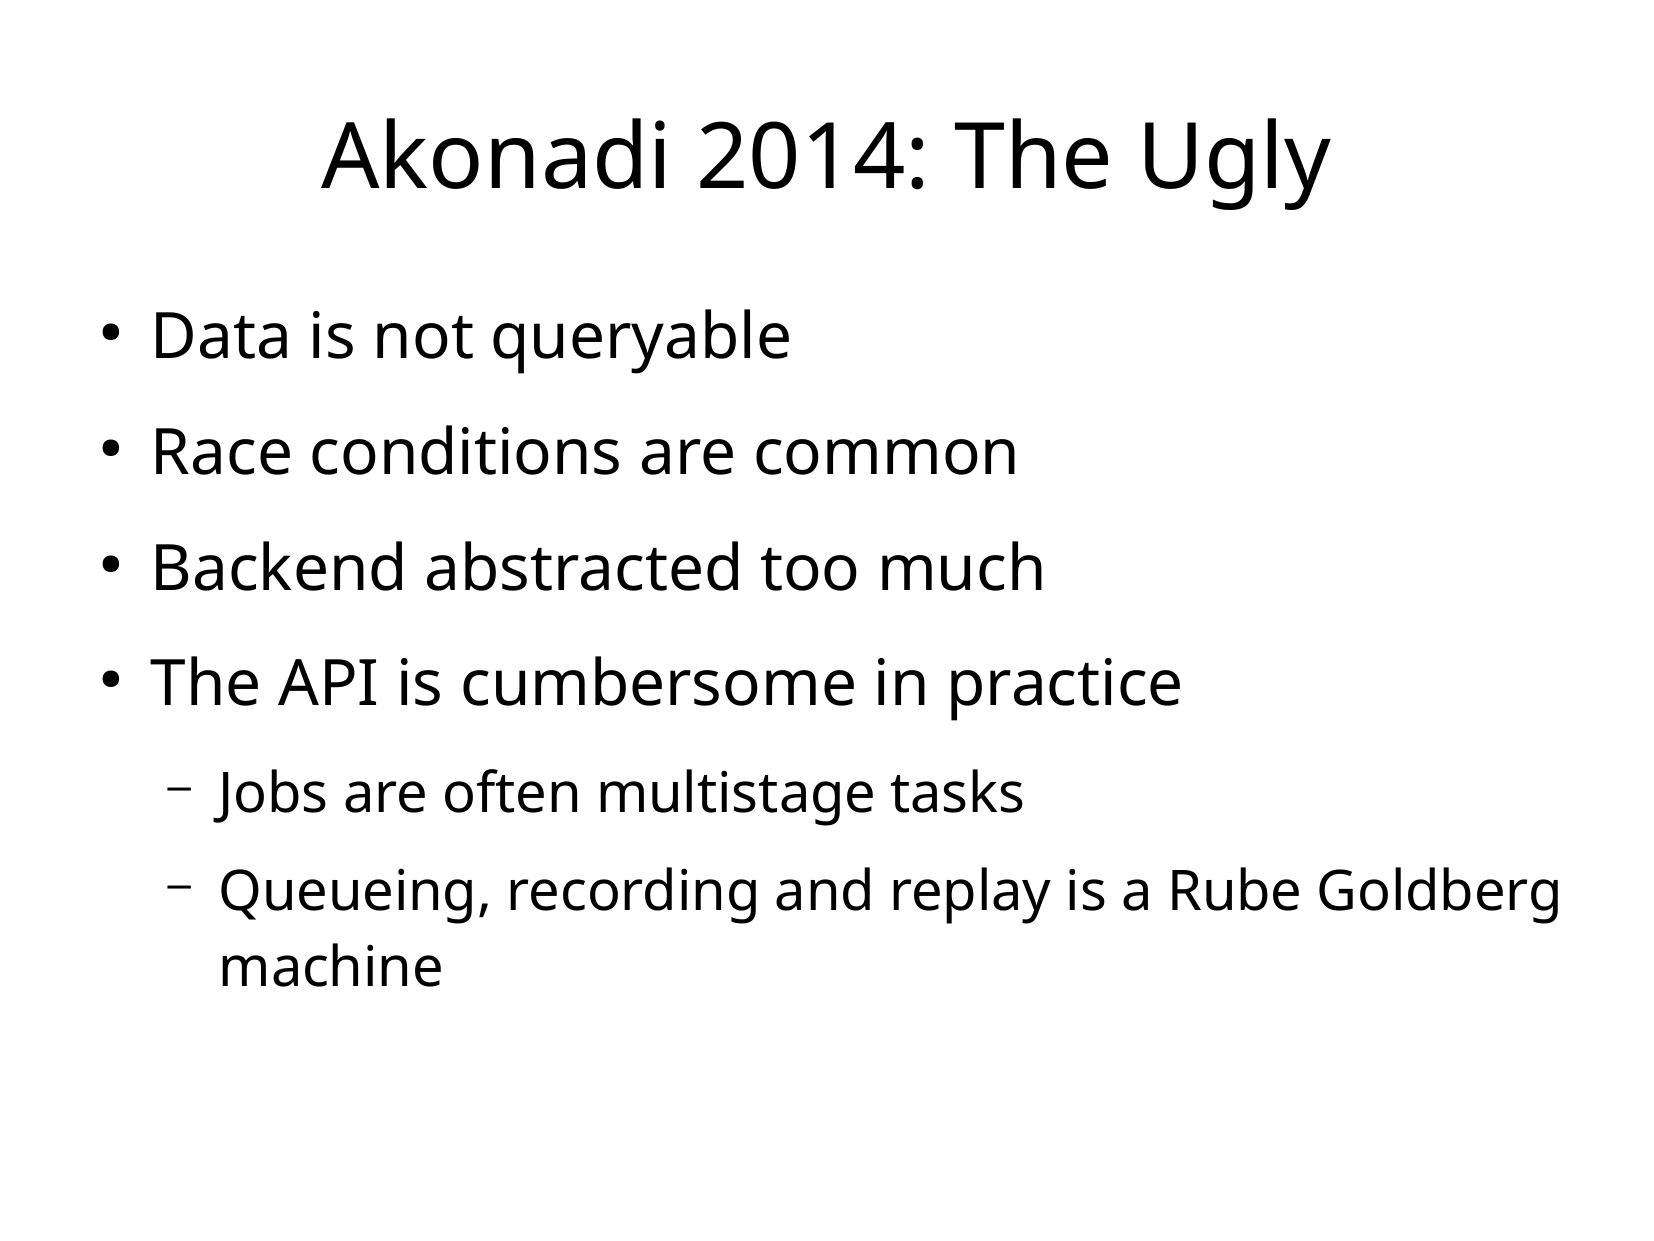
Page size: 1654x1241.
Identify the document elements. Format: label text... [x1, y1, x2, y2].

title Akonadi 2014: The Ugly [82, 49, 1571, 257]
list Data is not queryable Race conditions are common Backend abstracted too much The API is cumbersome in practice Jobs are often multistage tasks Queueing, recording and replay is a Rube Goldberg machine [82, 290, 1571, 1010]
